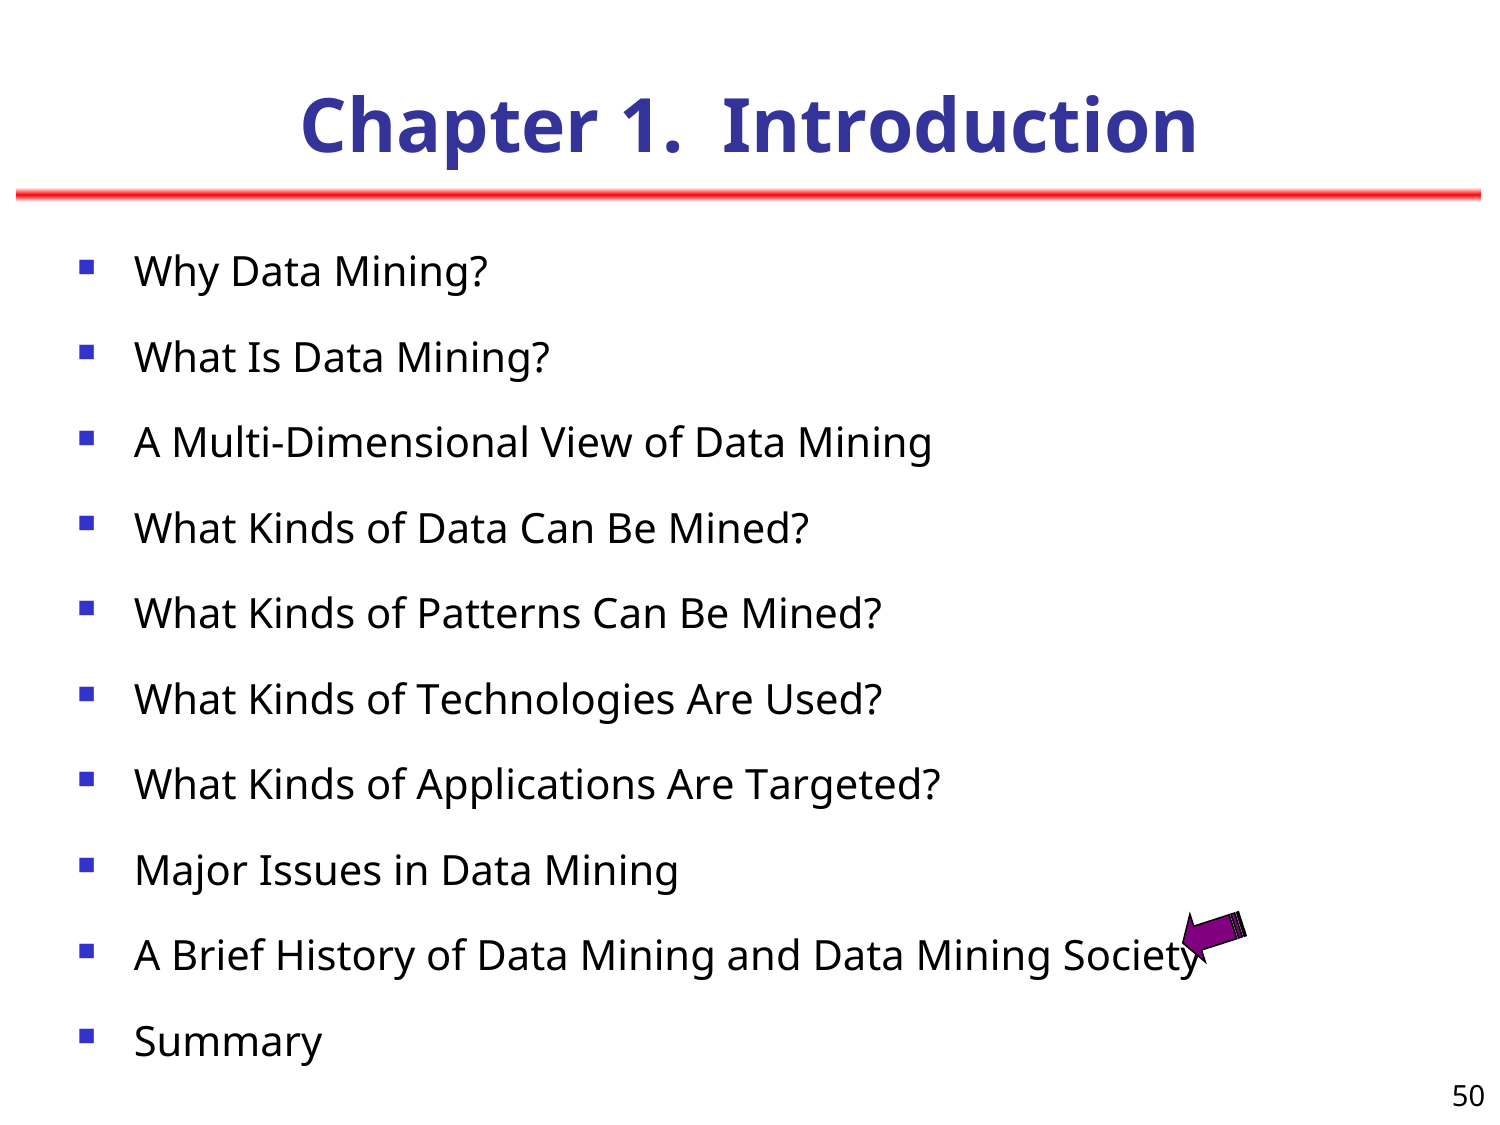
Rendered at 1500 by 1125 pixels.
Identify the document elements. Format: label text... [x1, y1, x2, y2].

text_box <number> [1187, 1050, 1500, 1125]
text_box [1182, 911, 1247, 962]
list Why Data Mining? What Is Data Mining? A Multi-Dimensional View of Data Mining What Kinds of Data Can Be Mined? What Kinds of Patterns Can Be Mined? What Kinds of Technologies Are Used? What Kinds of Applications Are Targeted? Major Issues in Data Mining A Brief History of Data Mining and Data Mining Society Summary [62, 212, 1413, 1075]
title Chapter 1. Introduction [62, 37, 1438, 175]
